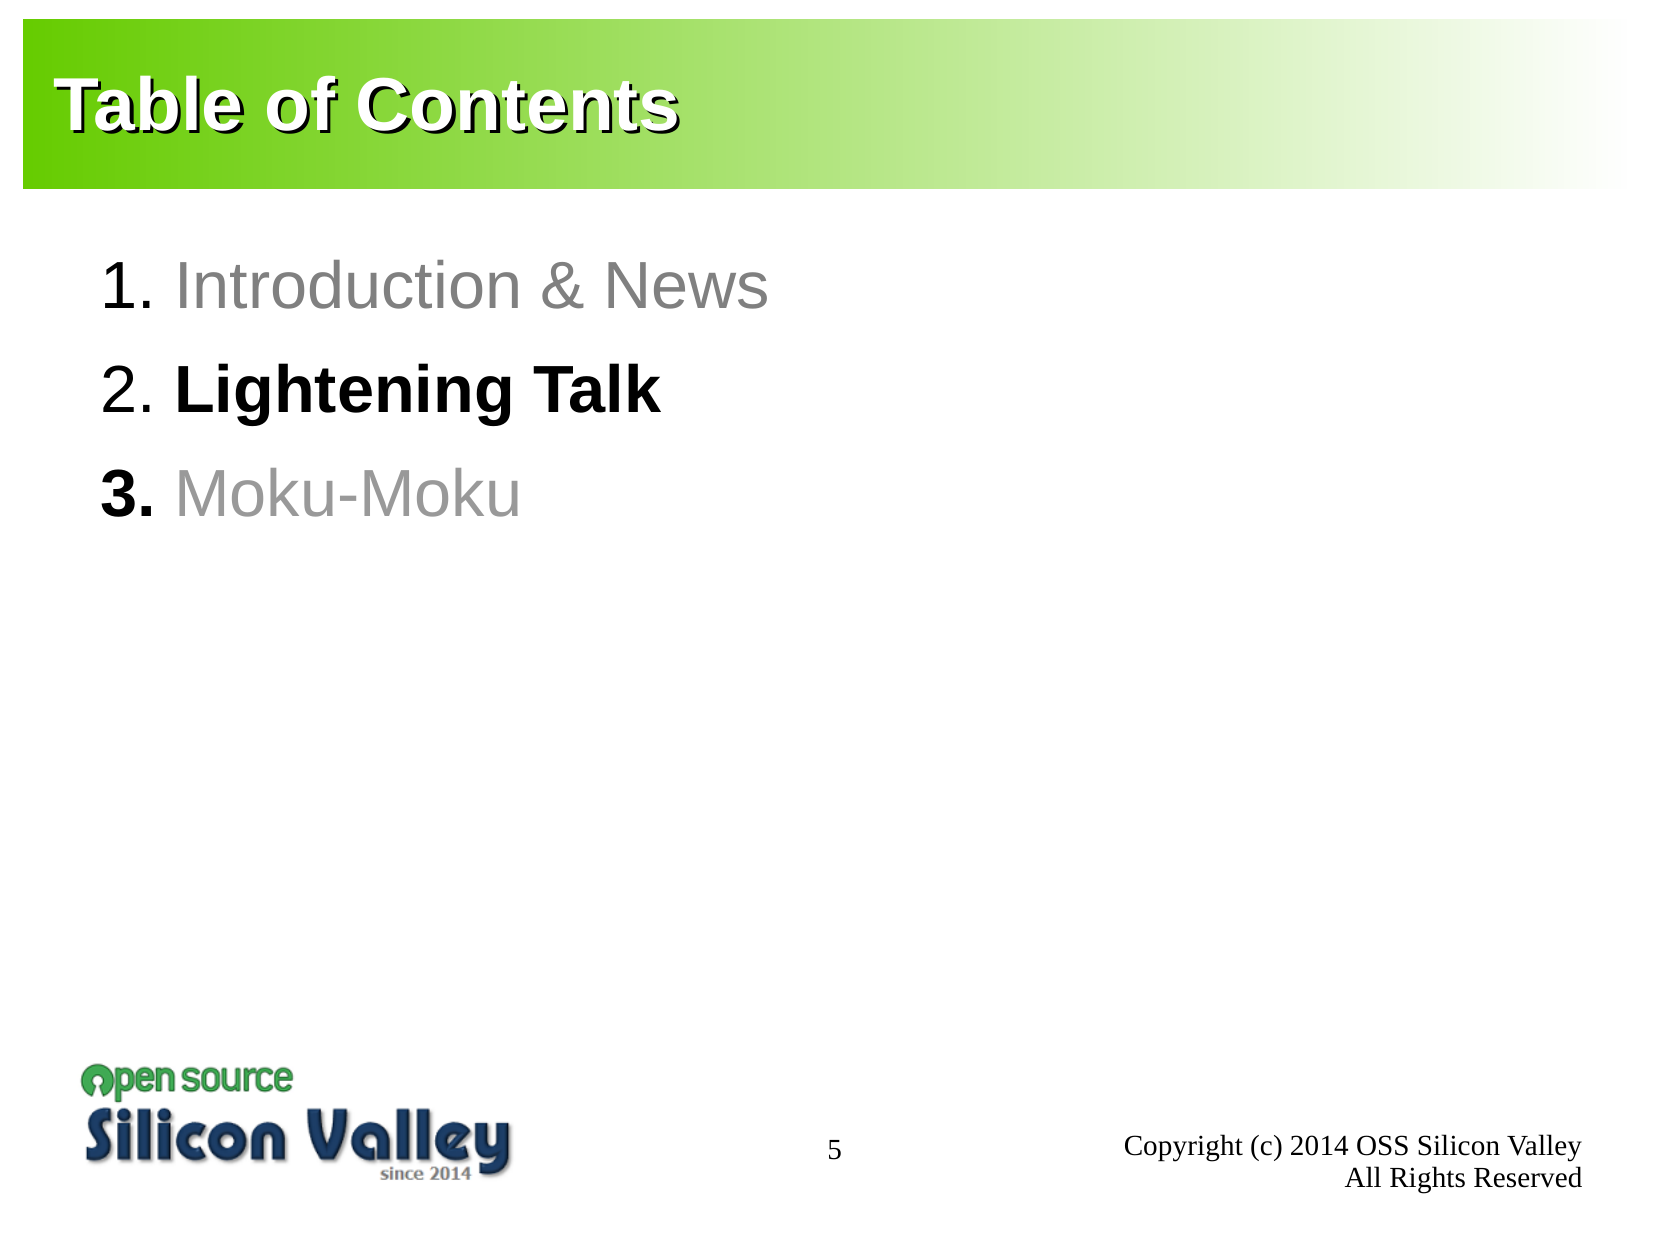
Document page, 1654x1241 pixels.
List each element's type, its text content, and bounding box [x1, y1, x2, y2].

list Introduction & News Lightening Talk Moku-Moku [82, 248, 1571, 1067]
picture [35, 1015, 567, 1213]
title Table of Contents [23, 19, 1630, 189]
